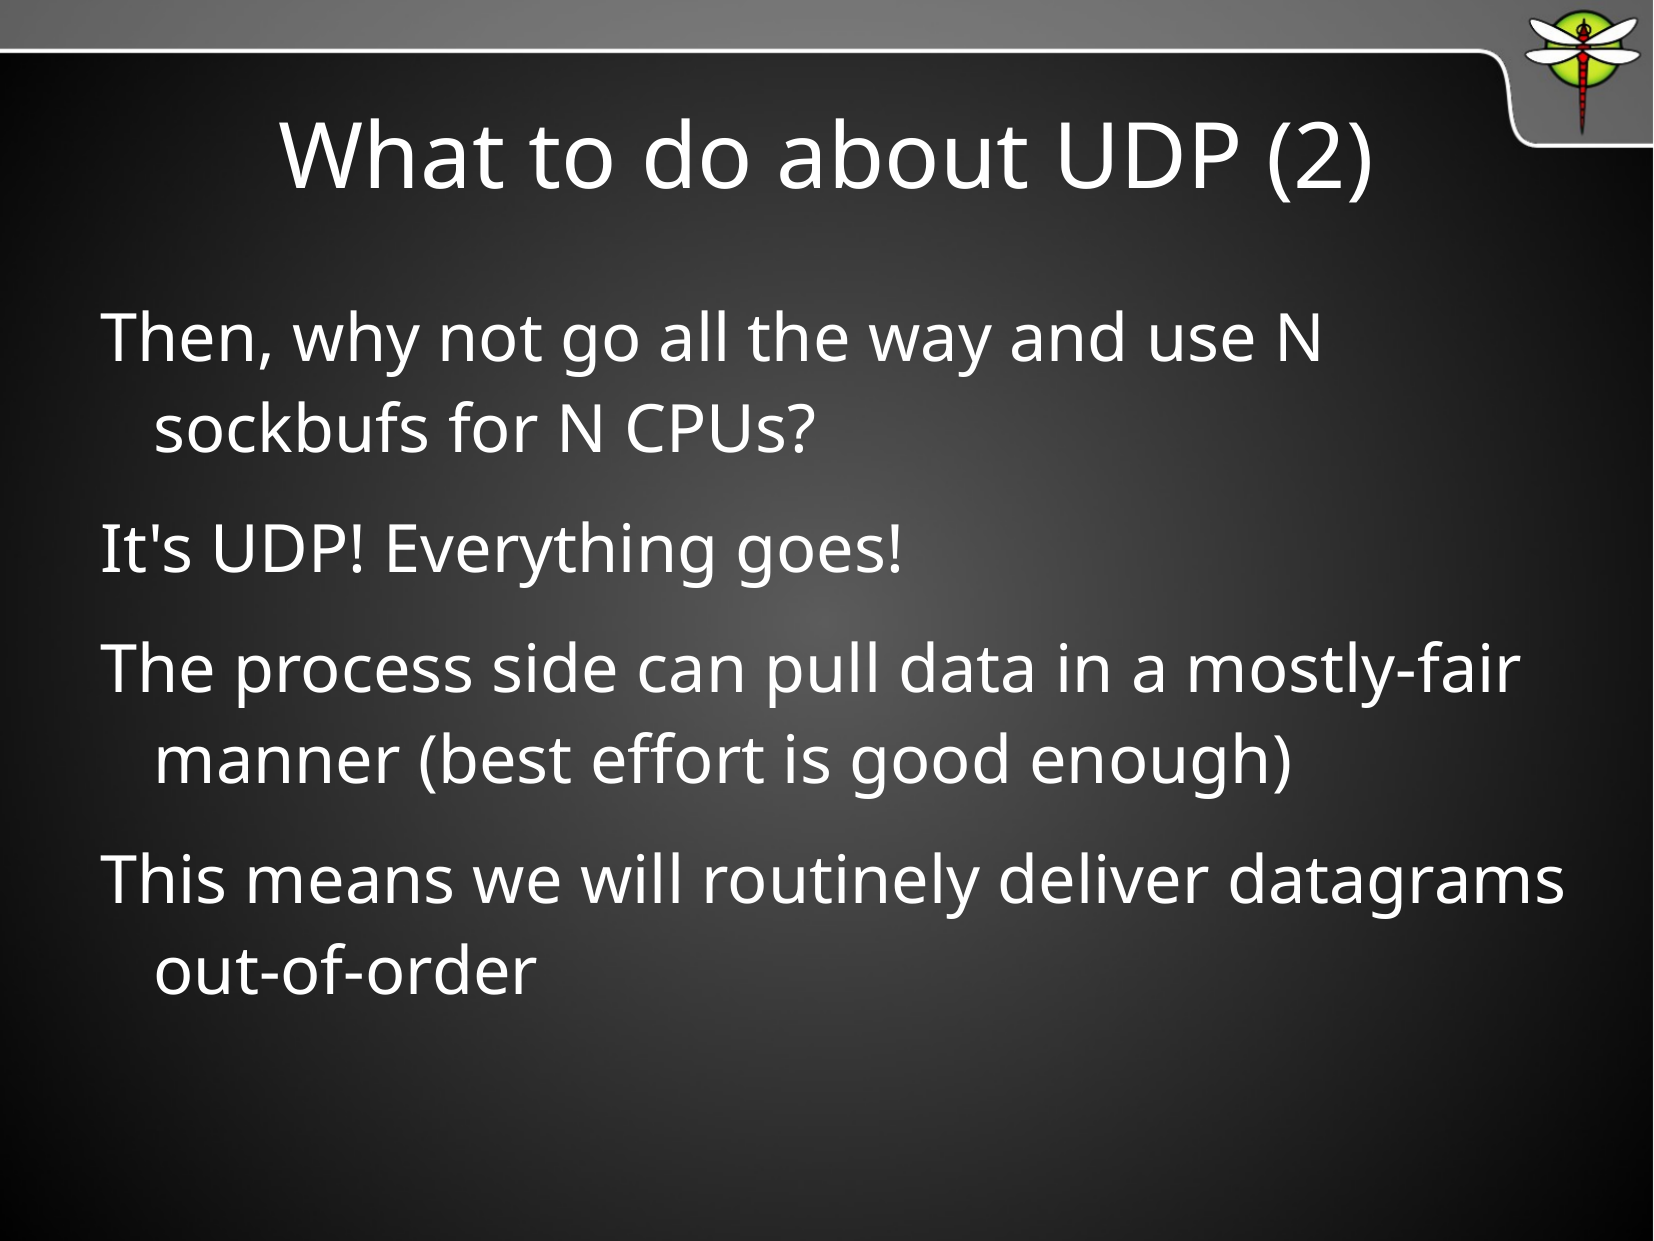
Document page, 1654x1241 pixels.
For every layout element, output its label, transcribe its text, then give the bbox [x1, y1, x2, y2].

list Then, why not go all the way and use N sockbufs for N CPUs? It's UDP! Everything goes! The process side can pull data in a mostly-fair manner (best effort is good enough) This means we will routinely deliver datagrams out-of-order [82, 290, 1571, 1094]
picture [0, 0, 1654, 1241]
title What to do about UDP (2) [82, 56, 1571, 250]
